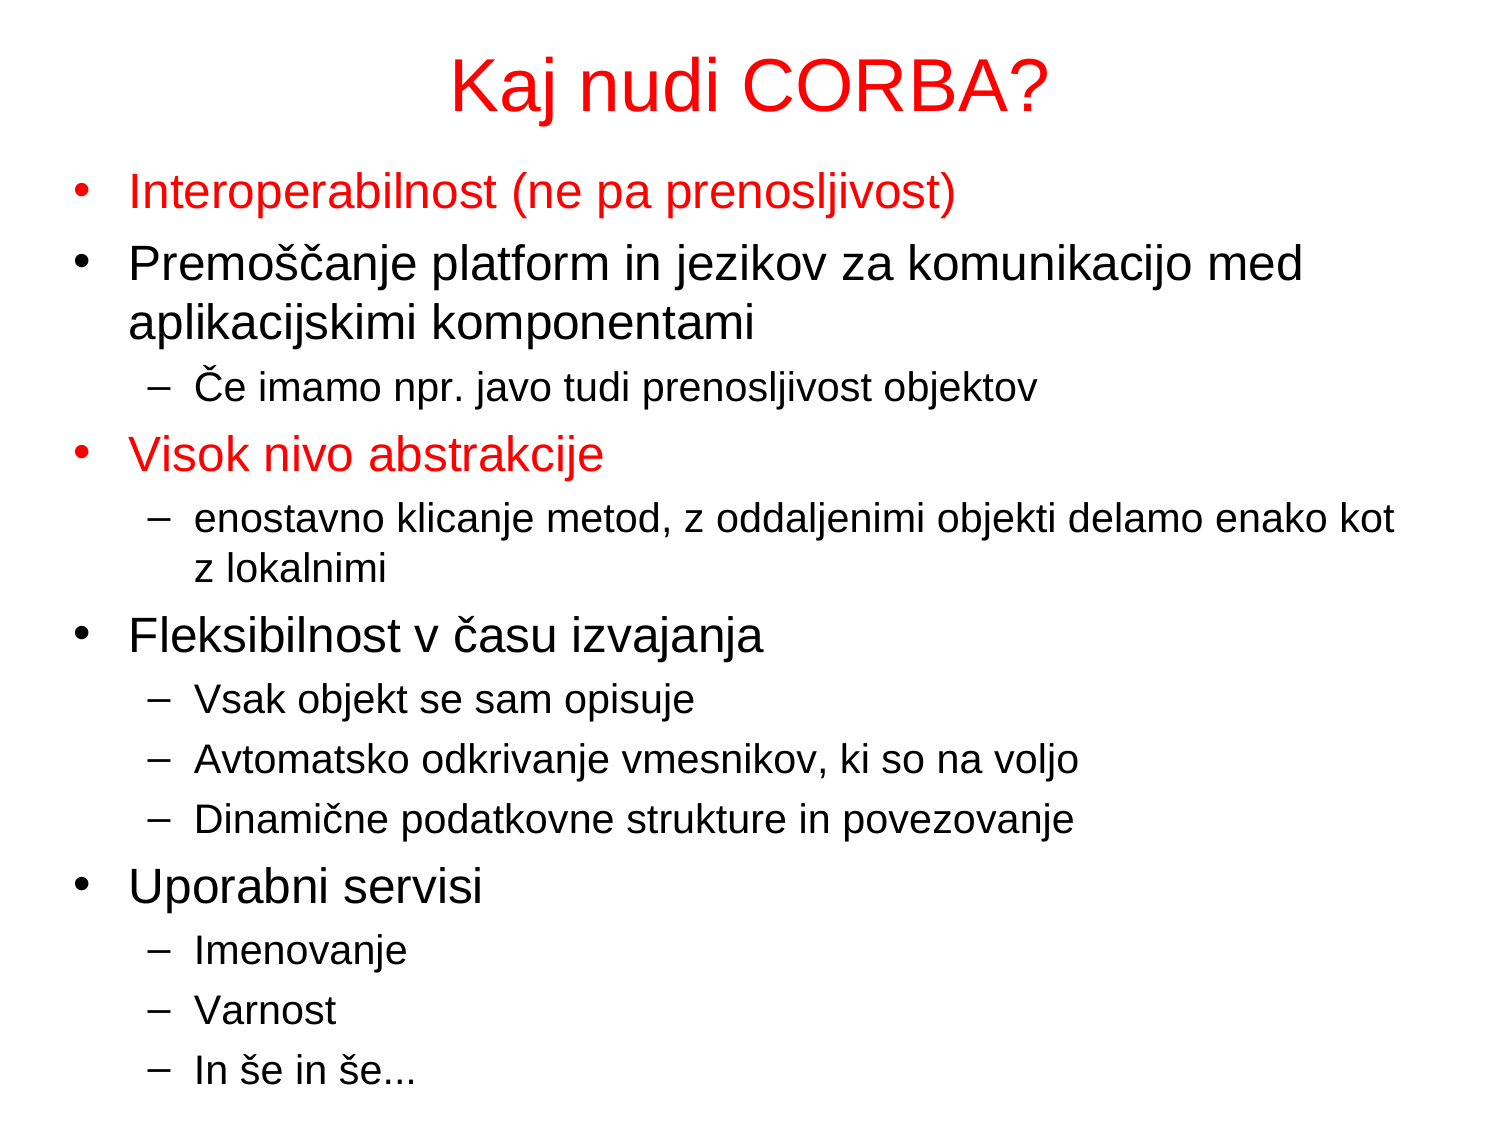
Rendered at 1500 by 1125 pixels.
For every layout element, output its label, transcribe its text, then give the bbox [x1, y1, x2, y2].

title Kaj nudi CORBA? [75, 18, 1426, 145]
list Interoperabilnost (ne pa prenosljivost) Premoščanje platform in jezikov za komunikacijo med aplikacijskimi komponentami Če imamo npr. javo tudi prenosljivost objektov Visok nivo abstrakcije enostavno klicanje metod, z oddaljenimi objekti delamo enako kot z lokalnimi Fleksibilnost v času izvajanja Vsak objekt se sam opisuje Avtomatsko odkrivanje vmesnikov, ki so na voljo Dinamične podatkovne strukture in povezovanje Uporabni servisi Imenovanje Varnost In še in še... [58, 152, 1419, 1111]
